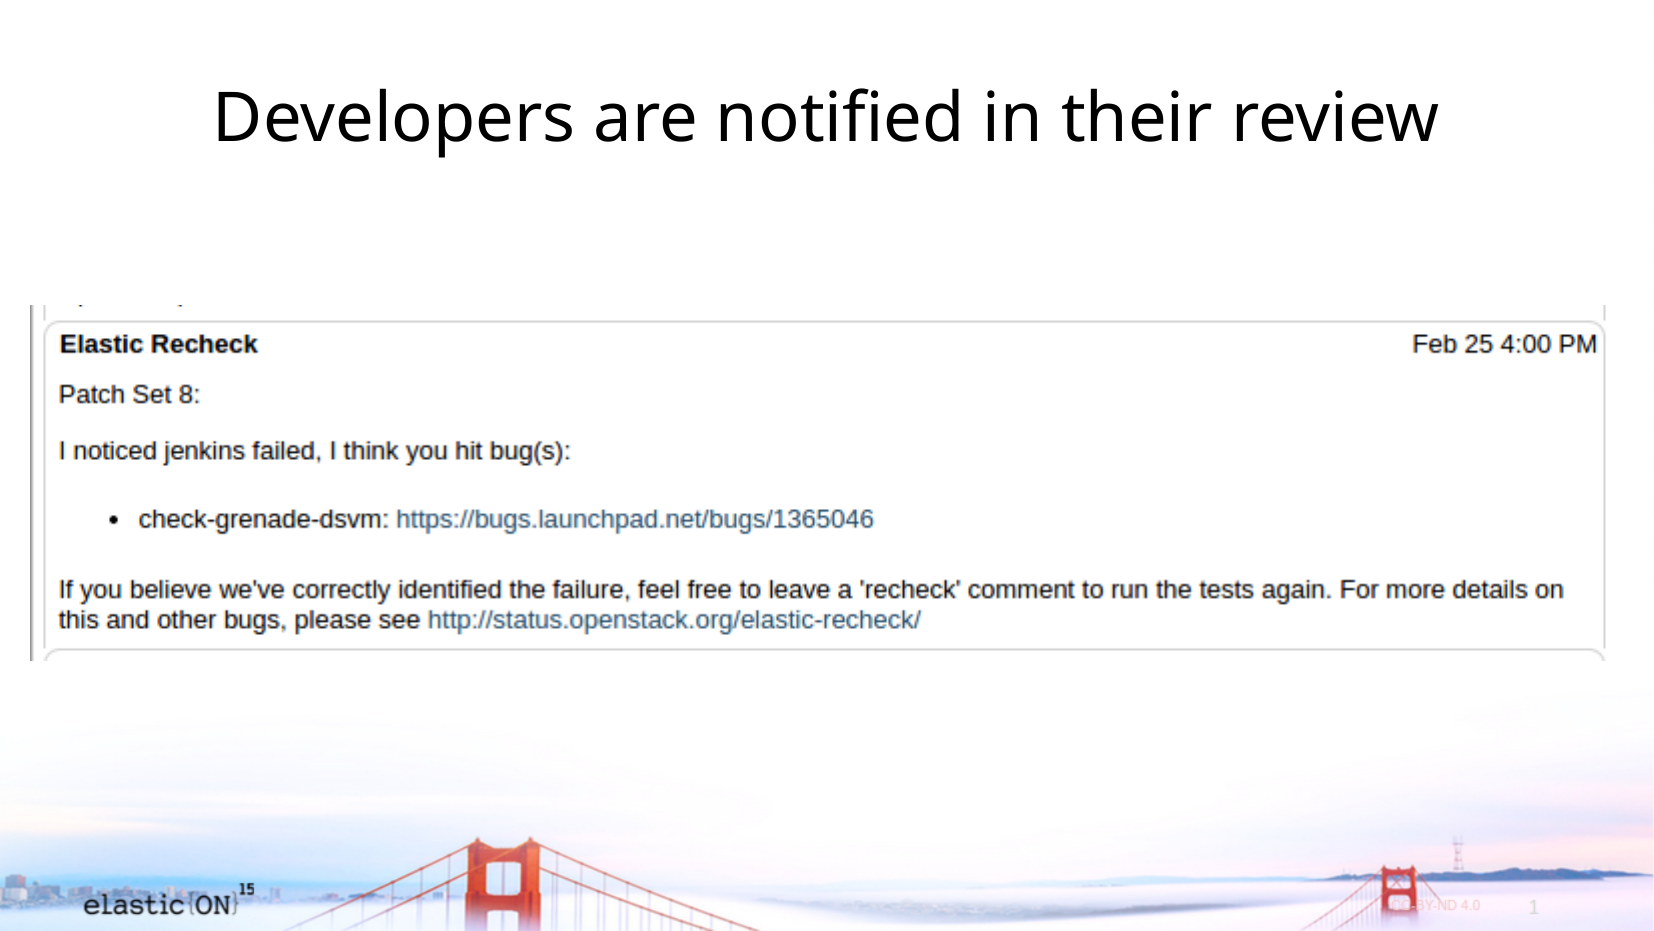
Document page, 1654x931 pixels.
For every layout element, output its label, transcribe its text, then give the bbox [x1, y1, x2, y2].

picture [0, 0, 1654, 931]
title Developers are notified in their review [82, 37, 1571, 193]
